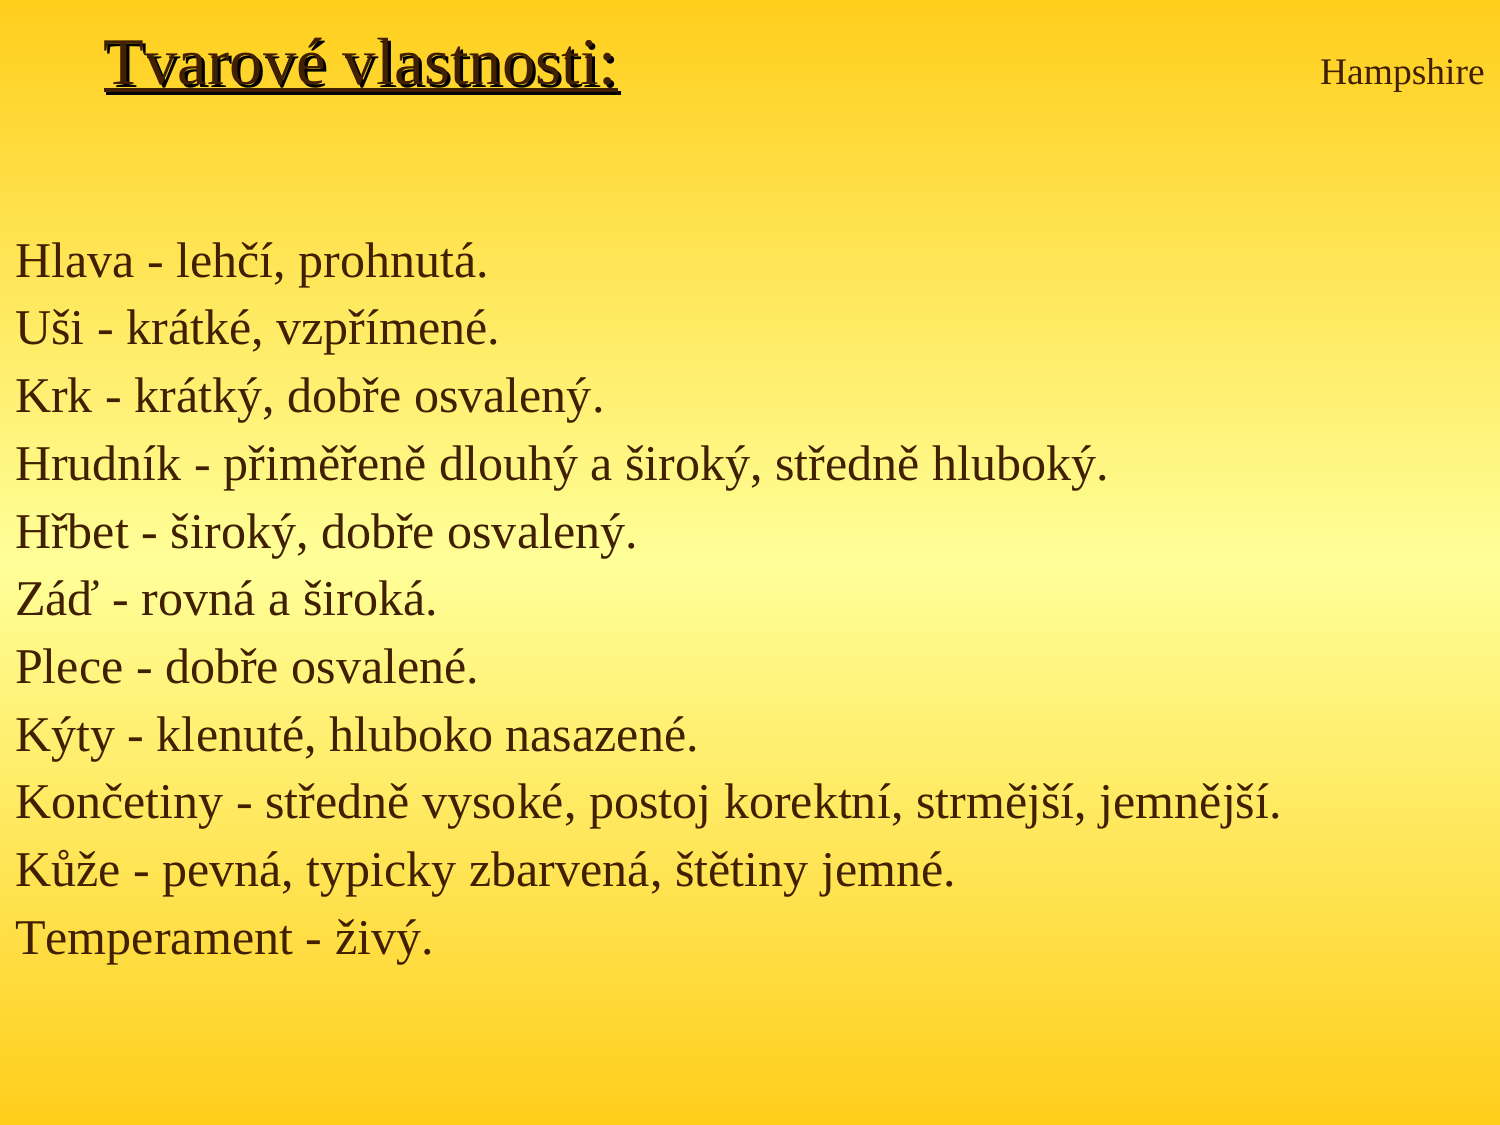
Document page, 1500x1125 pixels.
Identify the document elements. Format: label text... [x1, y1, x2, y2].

text_box Tvarové vlastnosti: Hampshire [0, 17, 1500, 107]
list Hlava - lehčí, prohnutá. Uši - krátké, vzpřímené. Krk - krátký, dobře osvalený. Hrudník - přiměřeně dlouhý a široký, středně hluboký. Hřbet - široký, dobře osvalený. Záď - rovná a široká. Plece - dobře osvalené. Kýty - klenuté, hluboko nasazené. Končetiny - středně vysoké, postoj korektní, strmější, jemnější. Kůže - pevná, typicky zbarvená, štětiny jemné. Temperament - živý. [0, 224, 1500, 1085]
